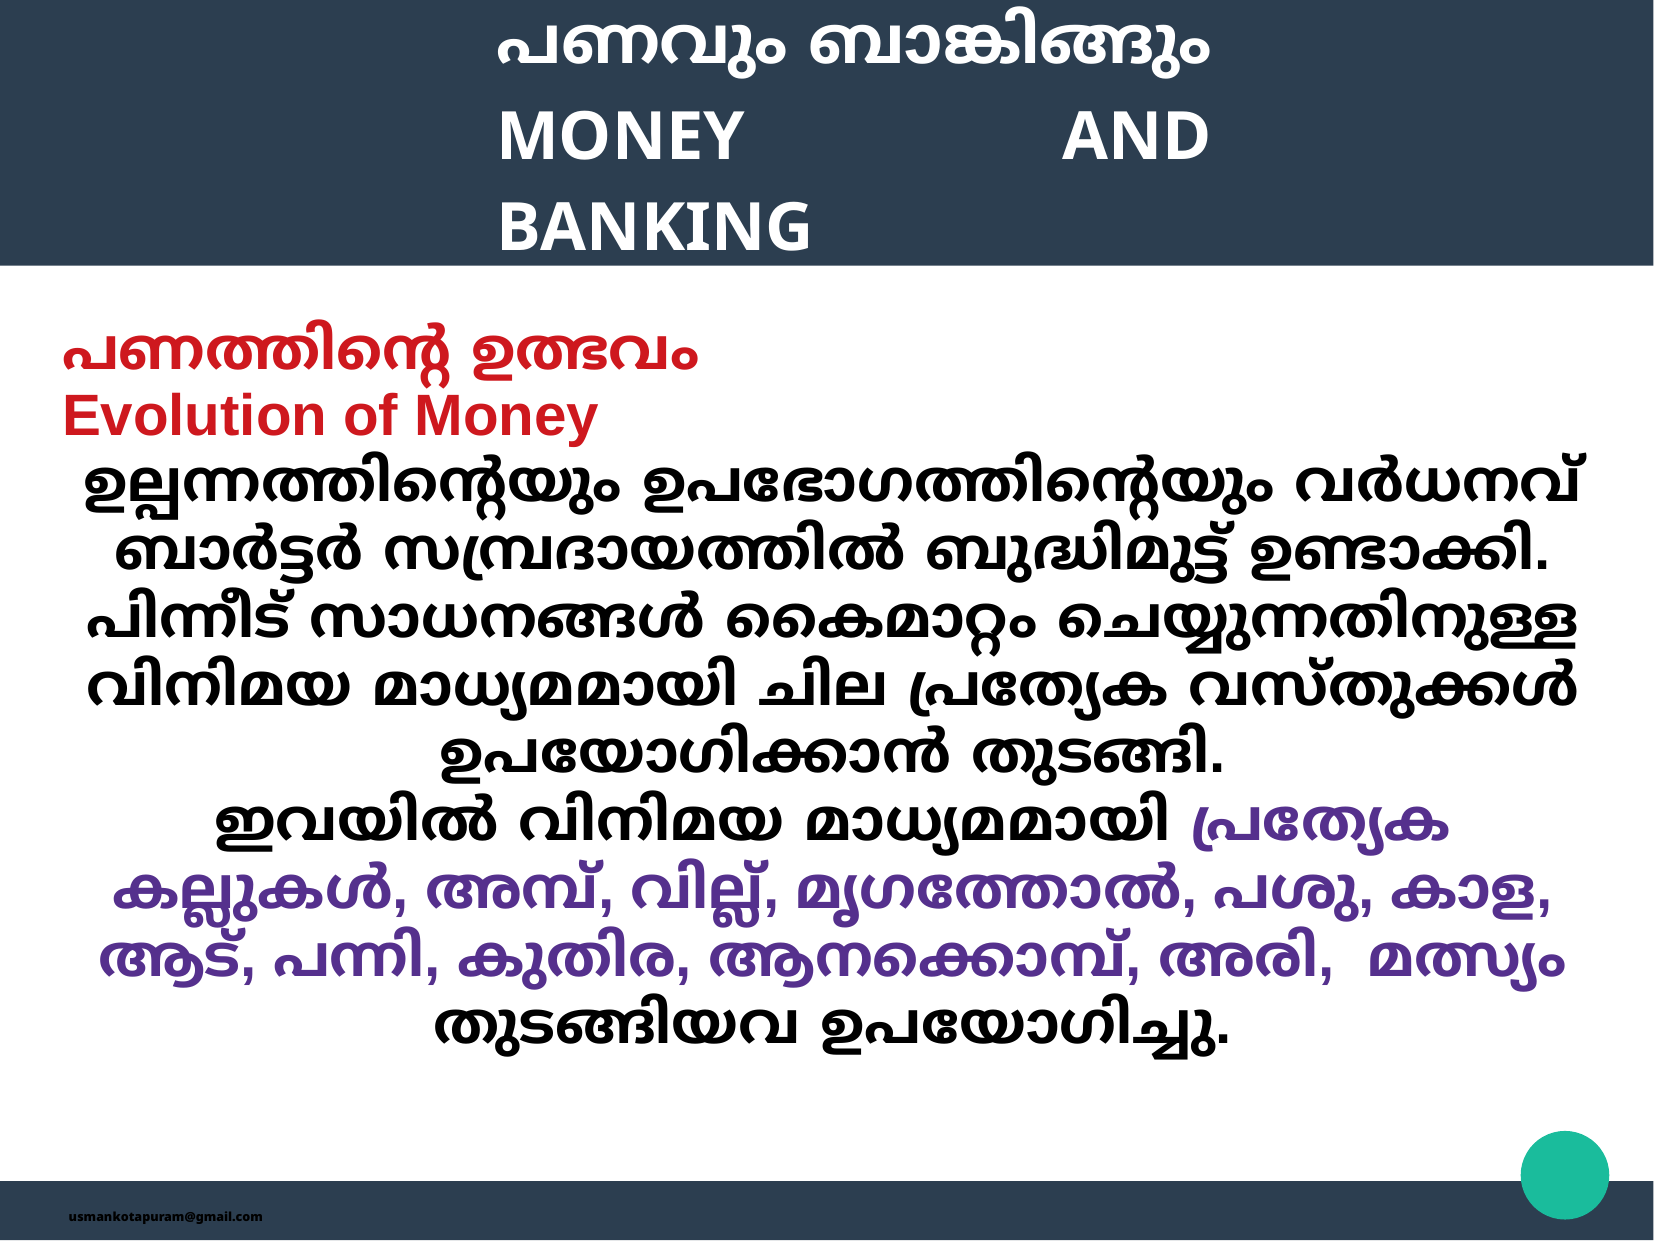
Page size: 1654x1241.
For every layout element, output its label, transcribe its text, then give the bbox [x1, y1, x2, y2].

text_box പണത്തിന്റെ ഉത്ഭവം Evolution of Money ഉല്പന്നത്തിന്റെയും ഉപഭോഗത്തിന്റെയും വർധനവ് ബാർട്ടർ സമ്പ്രദായത്തിൽ ബുദ്ധിമുട്ട് ഉണ്ടാക്കി. പിന്നീട് സാധനങ്ങൾ കൈമാറ്റം ചെയ്യുന്നതിനുള്ള വിനിമയ മാധ്യമമായി ചില പ്രത്യേക വസ്തുക്കൾ ഉപയോഗിക്കാൻ തുടങ്ങി. ഇവയിൽ വിനിമയ മാധ്യമമായി പ്രത്യേക കല്ലുകൾ, അമ്പ്, വില്ല്, മൃഗത്തോൽ, പശു, കാള, ആട്, പന്നി, കുതിര, ആനക്കൊമ്പ്, അരി, മത്സ്യം തുടങ്ങിയവ ഉപയോഗിച്ചു. [47, 307, 1619, 1040]
title പണവും ബാങ്കിങ്ങും MONEY AND BANKING [496, 26, 1217, 249]
